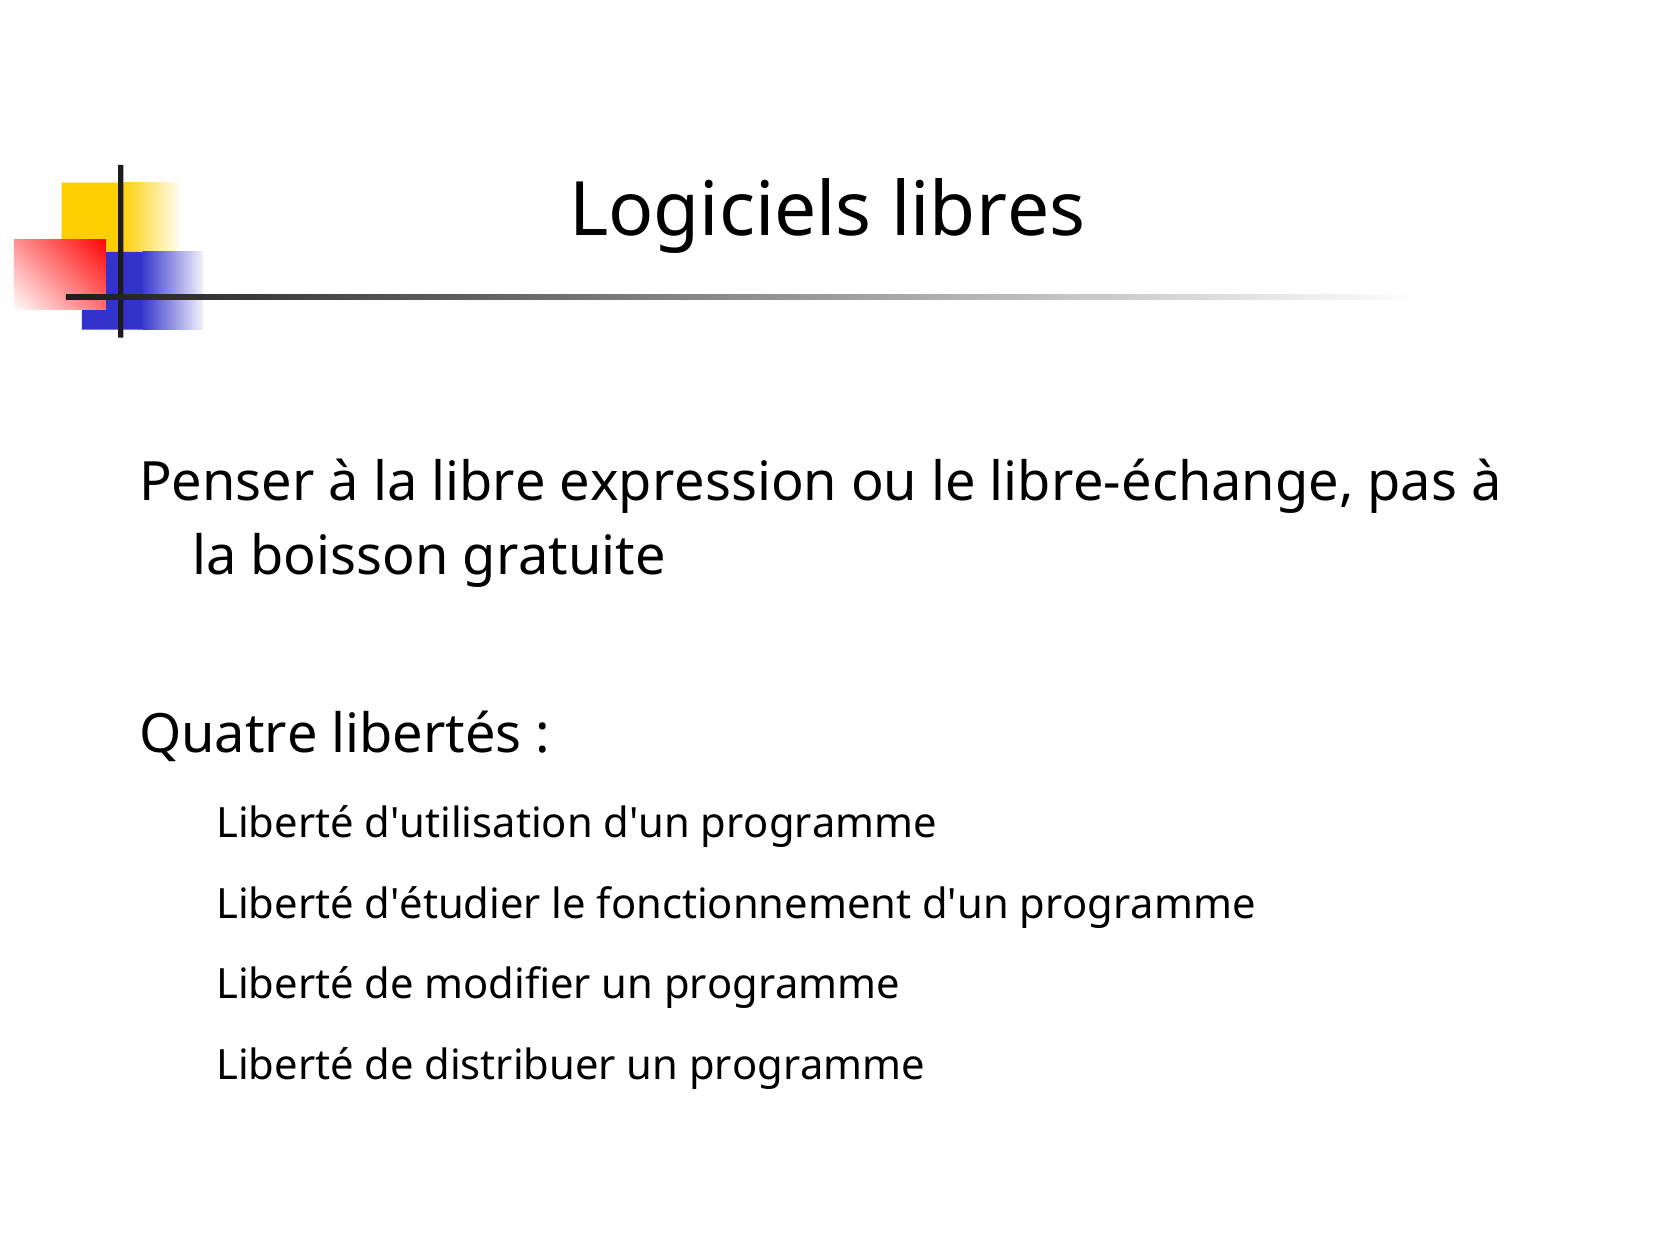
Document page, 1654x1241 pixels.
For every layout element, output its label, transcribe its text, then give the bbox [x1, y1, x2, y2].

title Logiciels libres [121, 102, 1534, 311]
list Penser à la libre expression ou le libre-échange, pas à la boisson gratuite Quatre libertés : Liberté d'utilisation d'un programme Liberté d'étudier le fonctionnement d'un programme Liberté de modifier un programme Liberté de distribuer un programme [121, 344, 1534, 1178]
